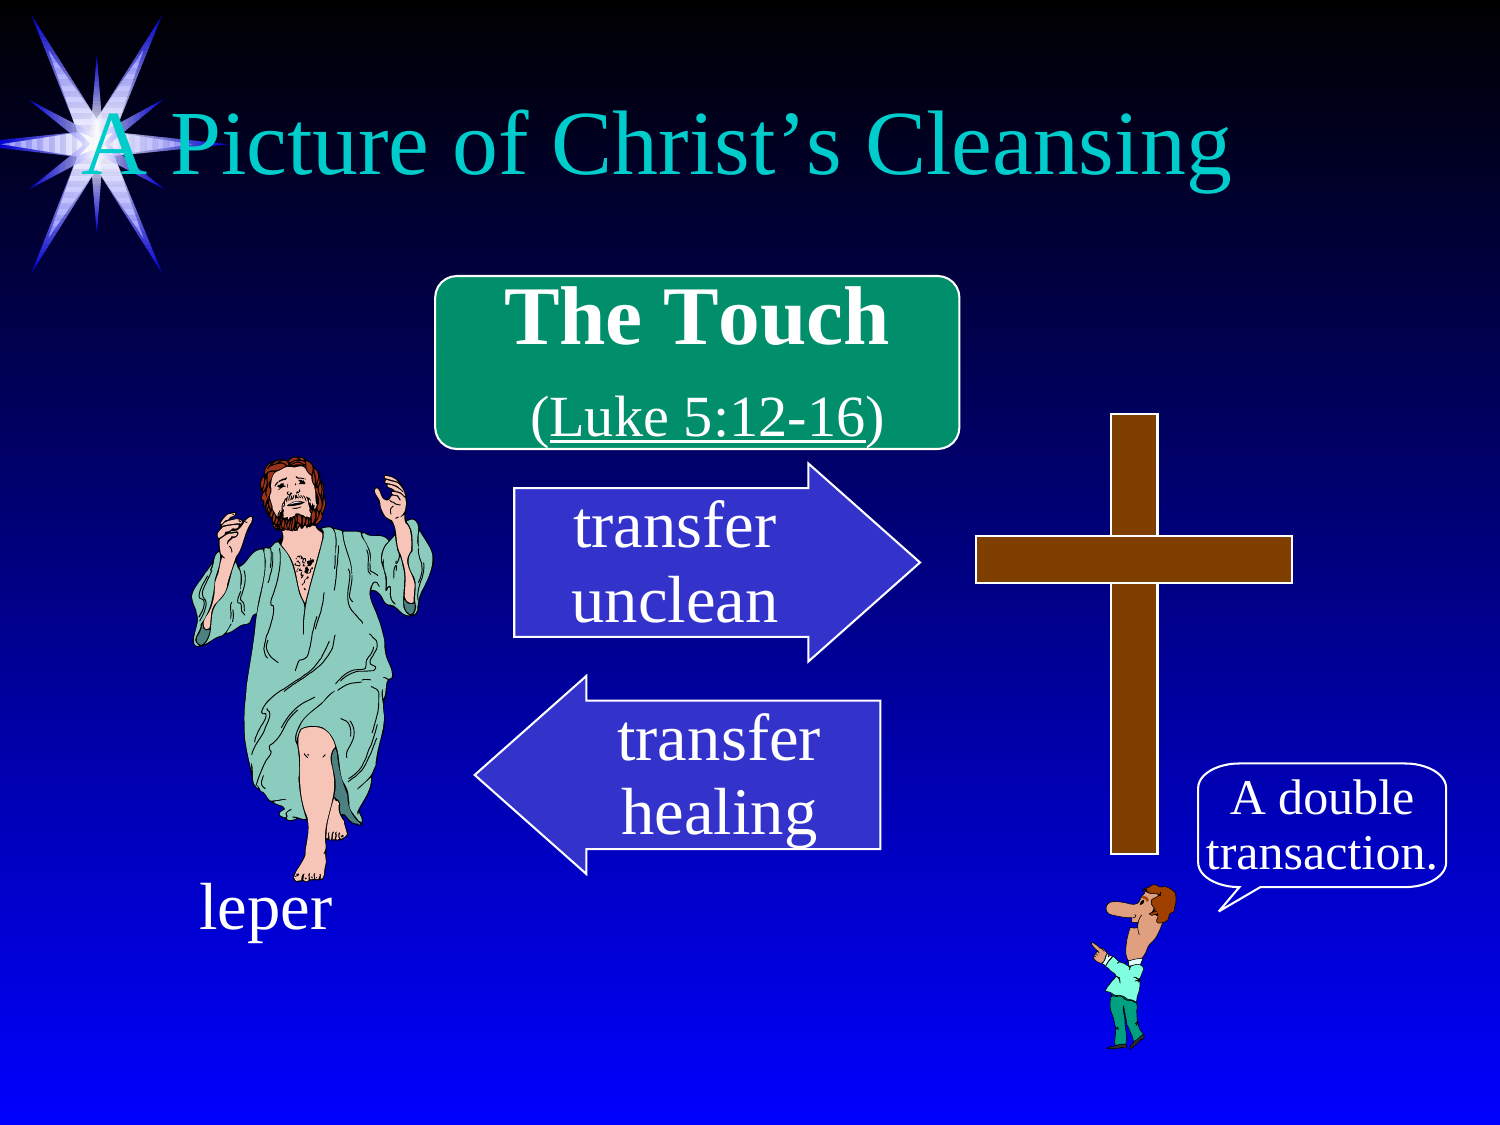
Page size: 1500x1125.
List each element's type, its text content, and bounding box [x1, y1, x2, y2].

text_box [976, 413, 1293, 854]
title A Picture of Christ’s Cleansing [65, 81, 1435, 207]
text_box transfer healing [474, 676, 881, 874]
text_box The Touch (Luke 5:12-16) [435, 276, 960, 449]
chart [1090, 884, 1177, 1050]
text_box leper [184, 862, 553, 952]
text_box transfer unclean [514, 463, 921, 662]
text_box A double transaction. [1198, 763, 1447, 912]
picture [186, 451, 439, 862]
